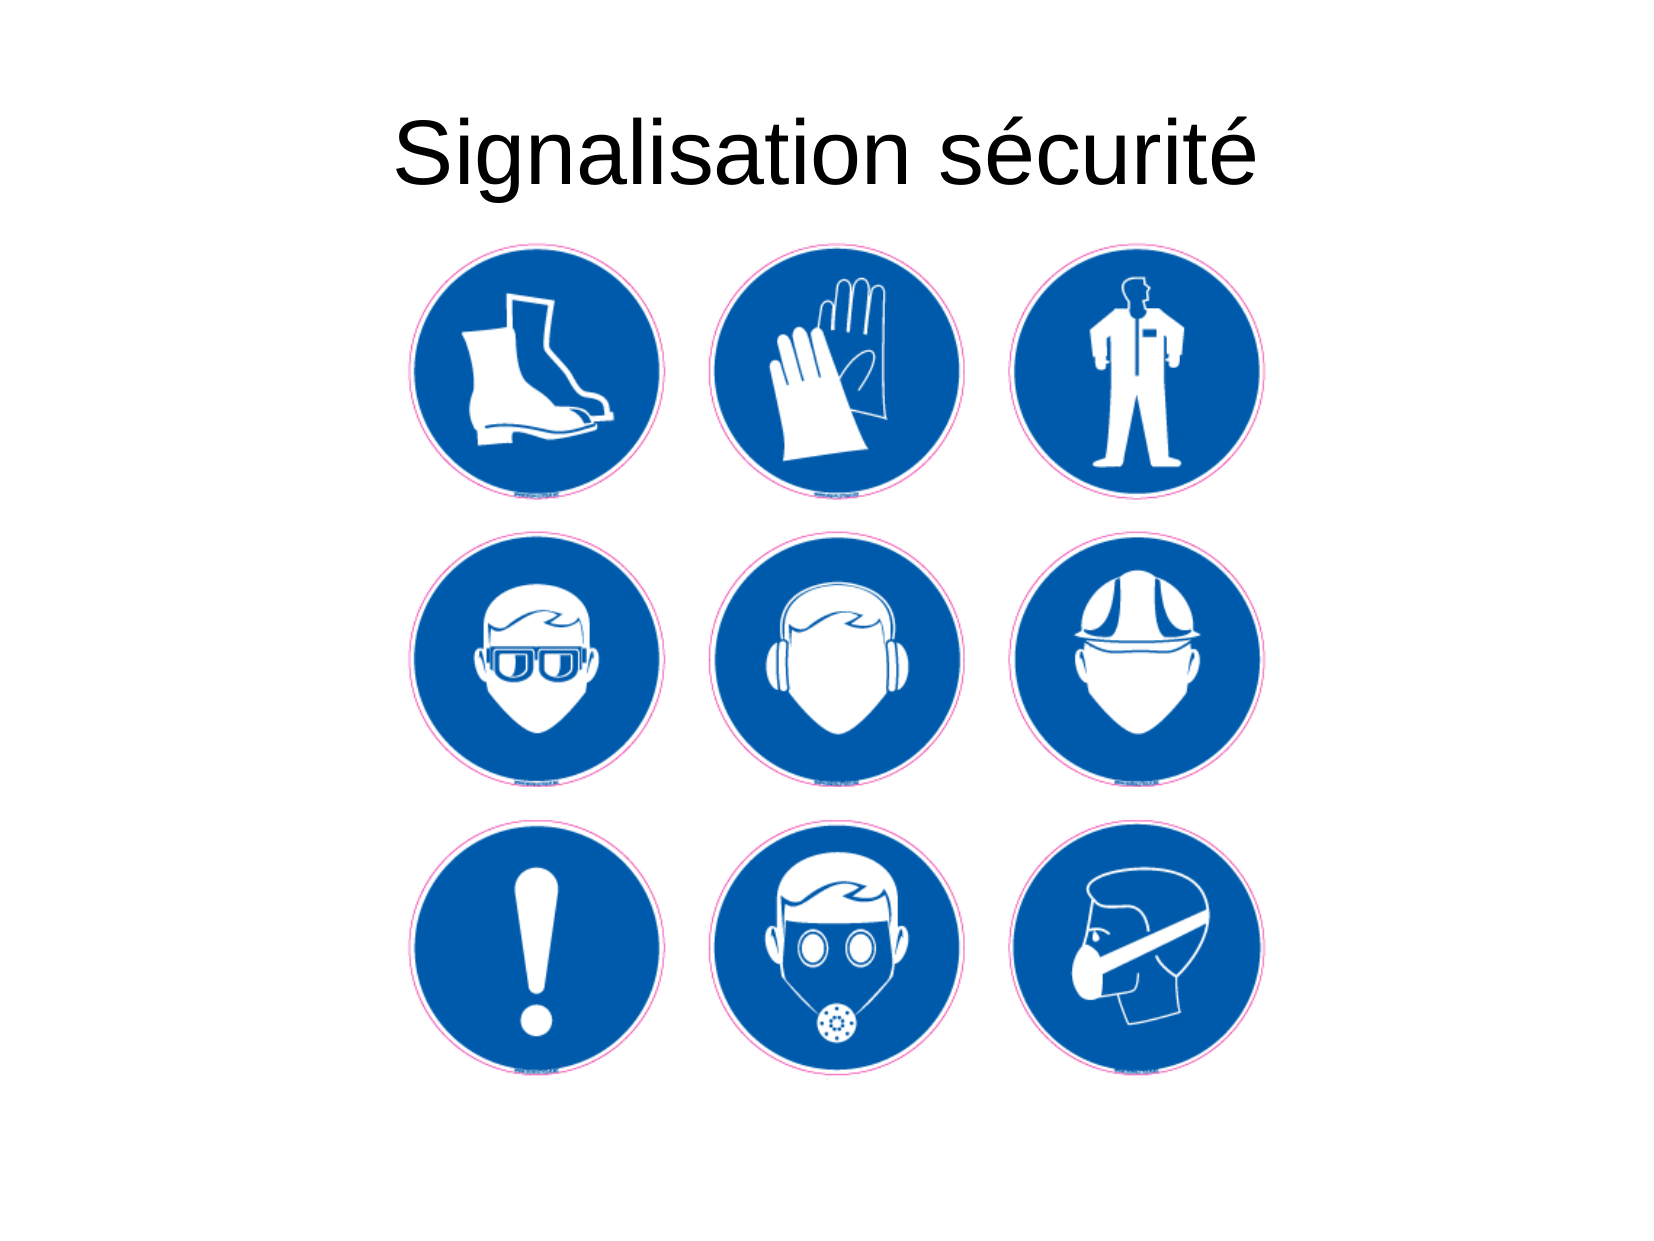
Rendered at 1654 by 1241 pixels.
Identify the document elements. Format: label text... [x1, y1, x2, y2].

title Signalisation sécurité [82, 49, 1571, 257]
picture [401, 236, 1273, 1107]
